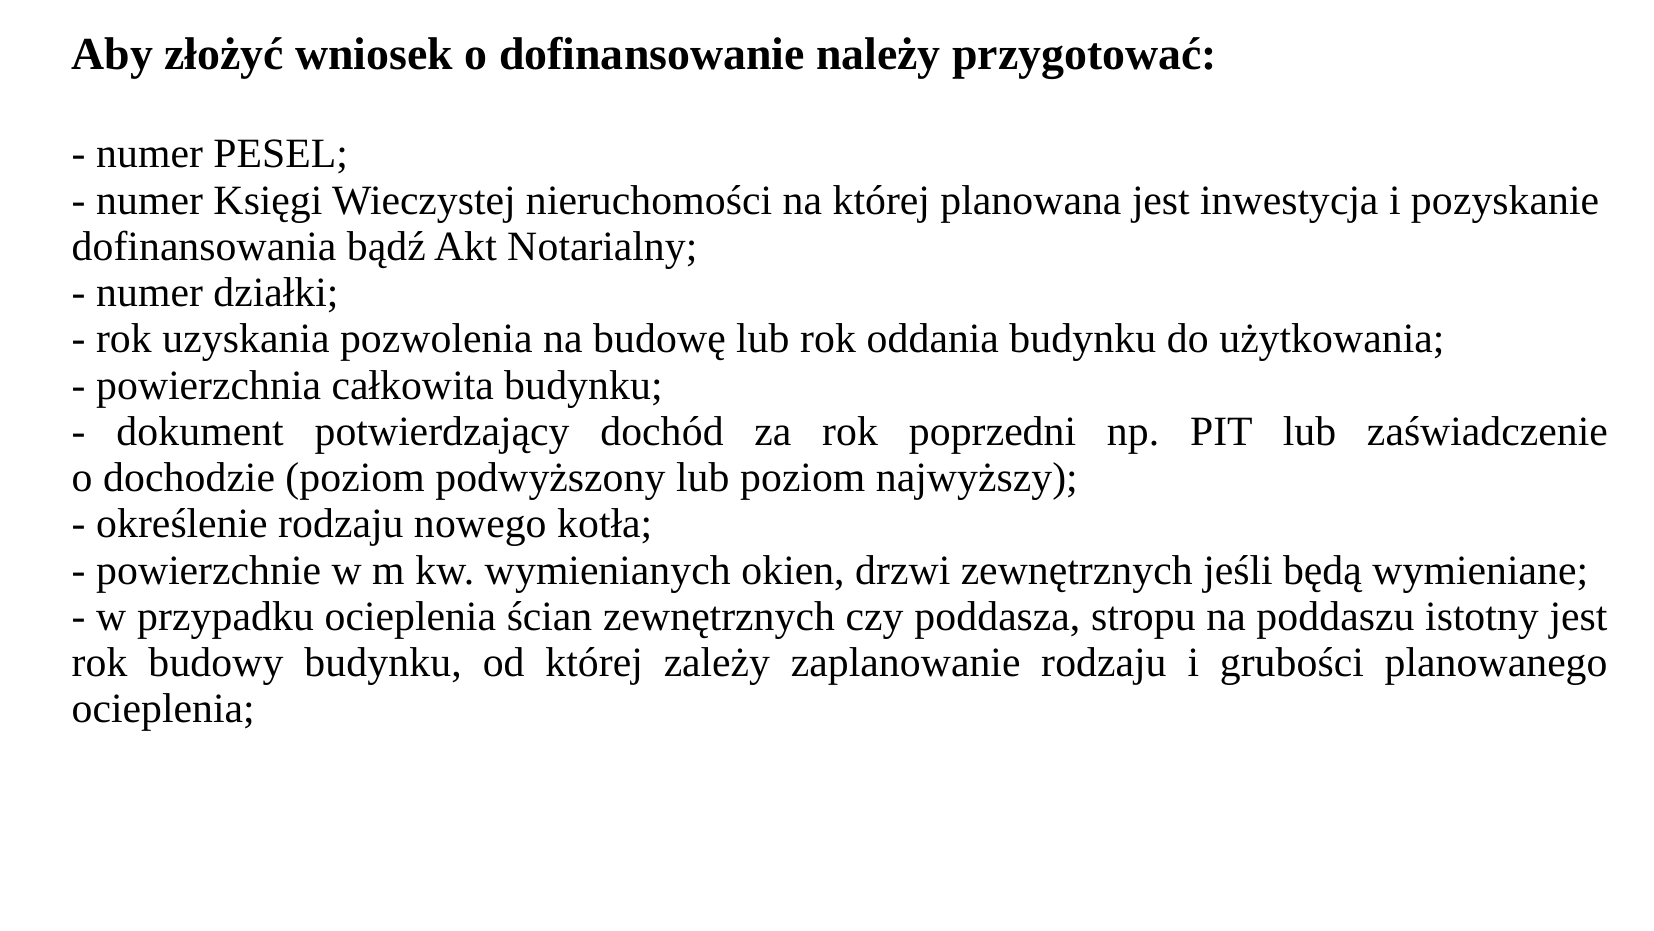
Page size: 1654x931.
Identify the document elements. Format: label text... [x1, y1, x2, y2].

text_box Aby złożyć wniosek o dofinansowanie należy przygotować: - numer PESEL; - numer Księgi Wieczystej nieruchomości na której planowana jest inwestycja i pozyskanie dofinansowania bądź Akt Notarialny; - numer działki; - rok uzyskania pozwolenia na budowę lub rok oddania budynku do użytkowania; - powierzchnia całkowita budynku; - dokument potwierdzający dochód za rok poprzedni np. PIT lub zaświadczenie o dochodzie (poziom podwyższony lub poziom najwyższy); - określenie rodzaju nowego kotła; - powierzchnie w m kw. wymienianych okien, drzwi zewnętrznych jeśli będą wymieniane; - w przypadku ocieplenia ścian zewnętrznych czy poddasza, stropu na poddaszu istotny jest rok budowy budynku, od której zależy zaplanowanie rodzaju i grubości planowanego ocieplenia; [56, 21, 1625, 886]
